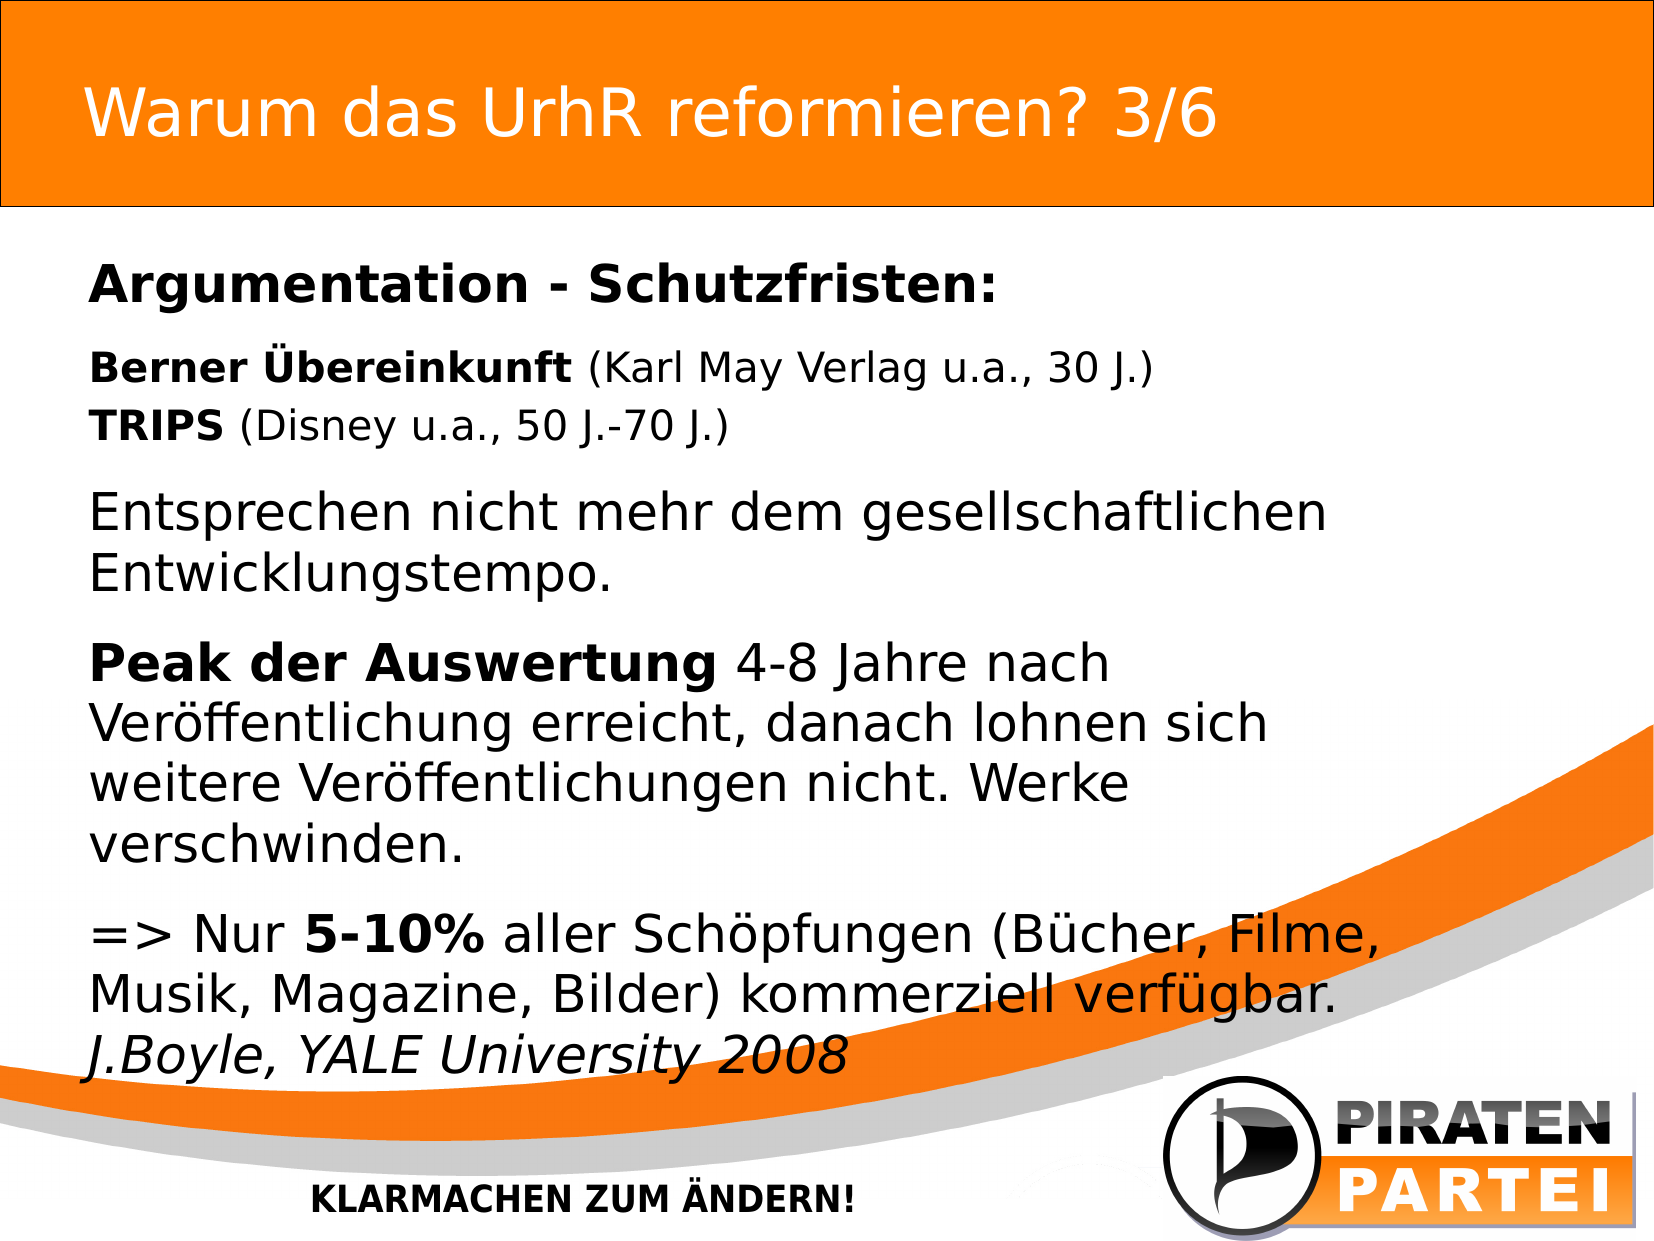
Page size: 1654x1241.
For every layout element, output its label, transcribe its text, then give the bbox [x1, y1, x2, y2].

picture [1489, 699, 1654, 1241]
title Warum das UrhR reformieren? 3/6 [82, 56, 1571, 170]
list Argumentation - Schutzfristen: Berner Übereinkunft (Karl May Verlag u.a., 30 J.) TRIPS (Disney u.a., 50 J.-70 J.) Entsprechen nicht mehr dem gesellschaftlichen Entwicklungstempo. Peak der Auswertung 4-8 Jahre nach Veröffentlichung erreicht, danach lohnen sich weitere Veröffentlichungen nicht. Werke verschwinden. => Nur 5-10% aller Schöpfungen (Bücher, Filme, Musik, Magazine, Bilder) kommerziell verfügbar. J.Boyle, YALE University 2008 [0, 236, 1489, 1241]
